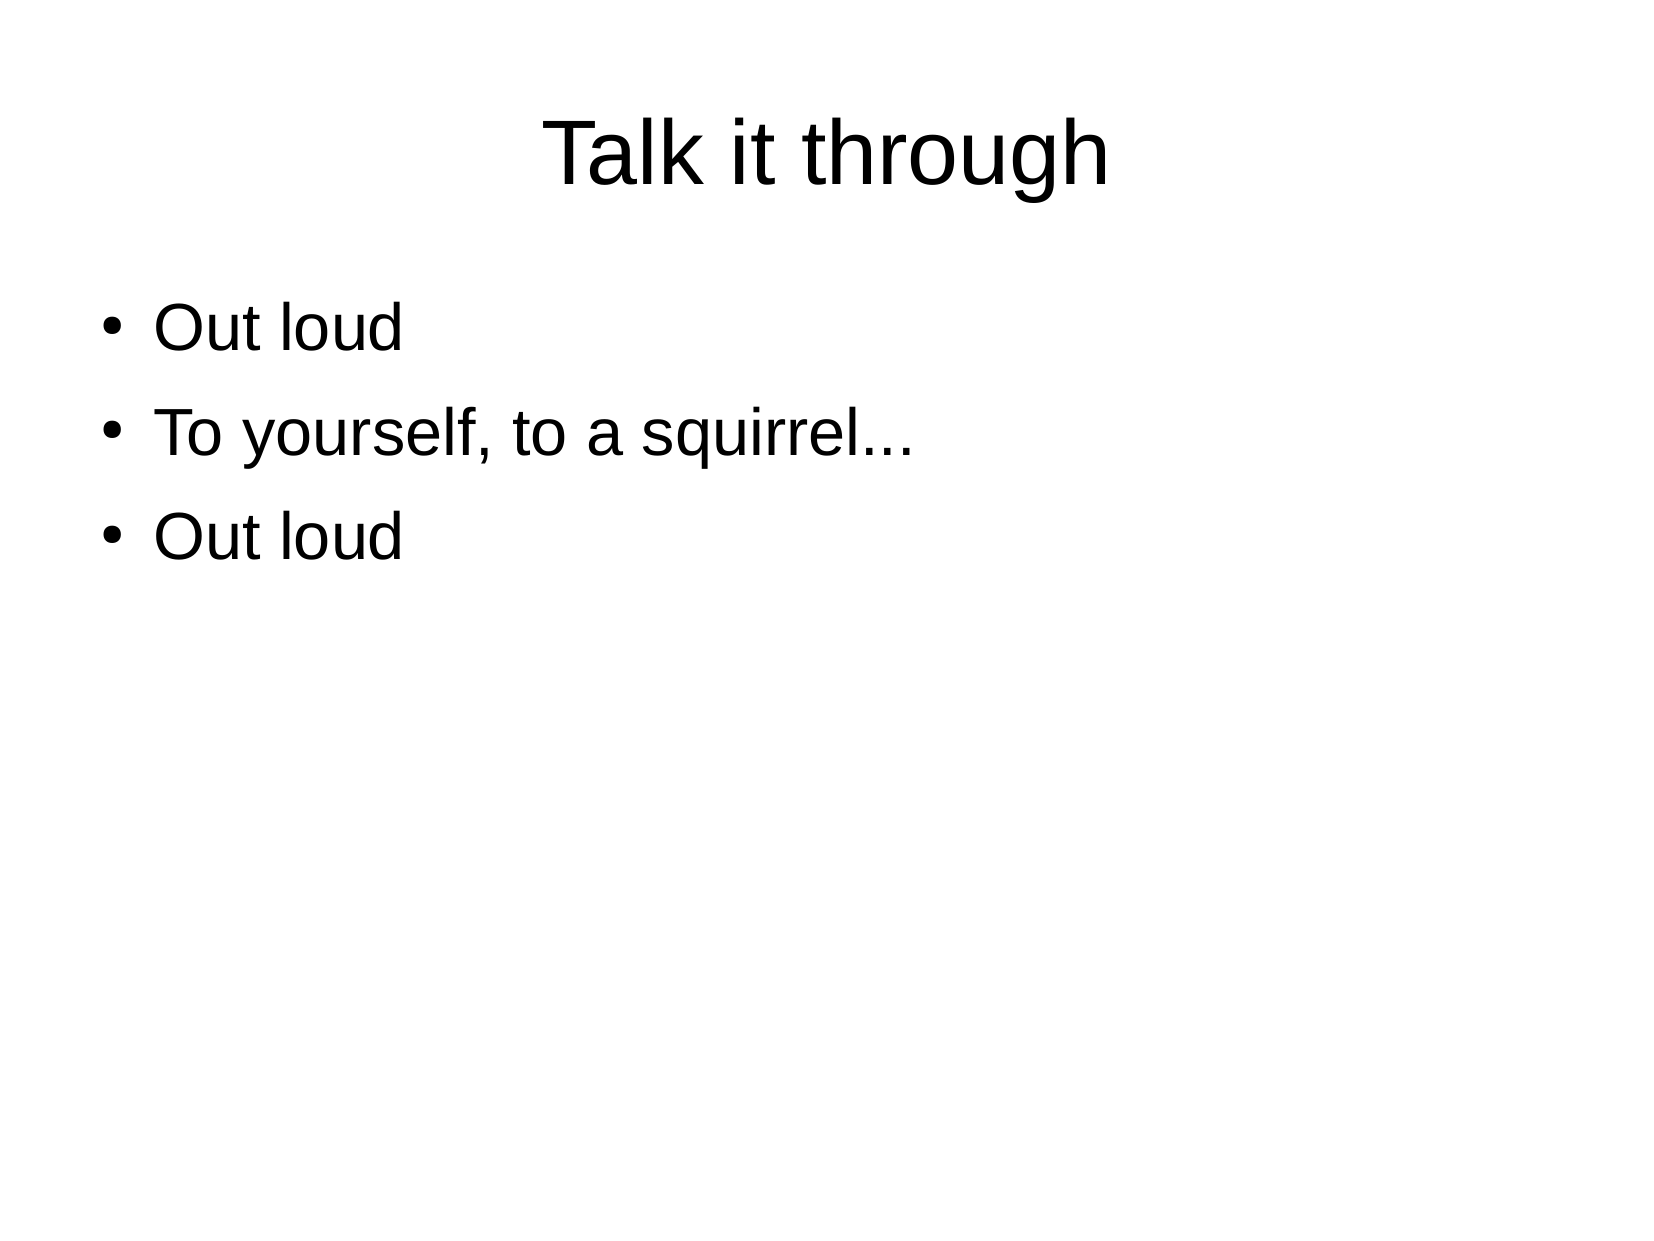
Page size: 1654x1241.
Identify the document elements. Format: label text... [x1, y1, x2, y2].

title Talk it through [82, 49, 1571, 257]
list Out loud To yourself, to a squirrel... Out loud [82, 290, 1571, 1010]
